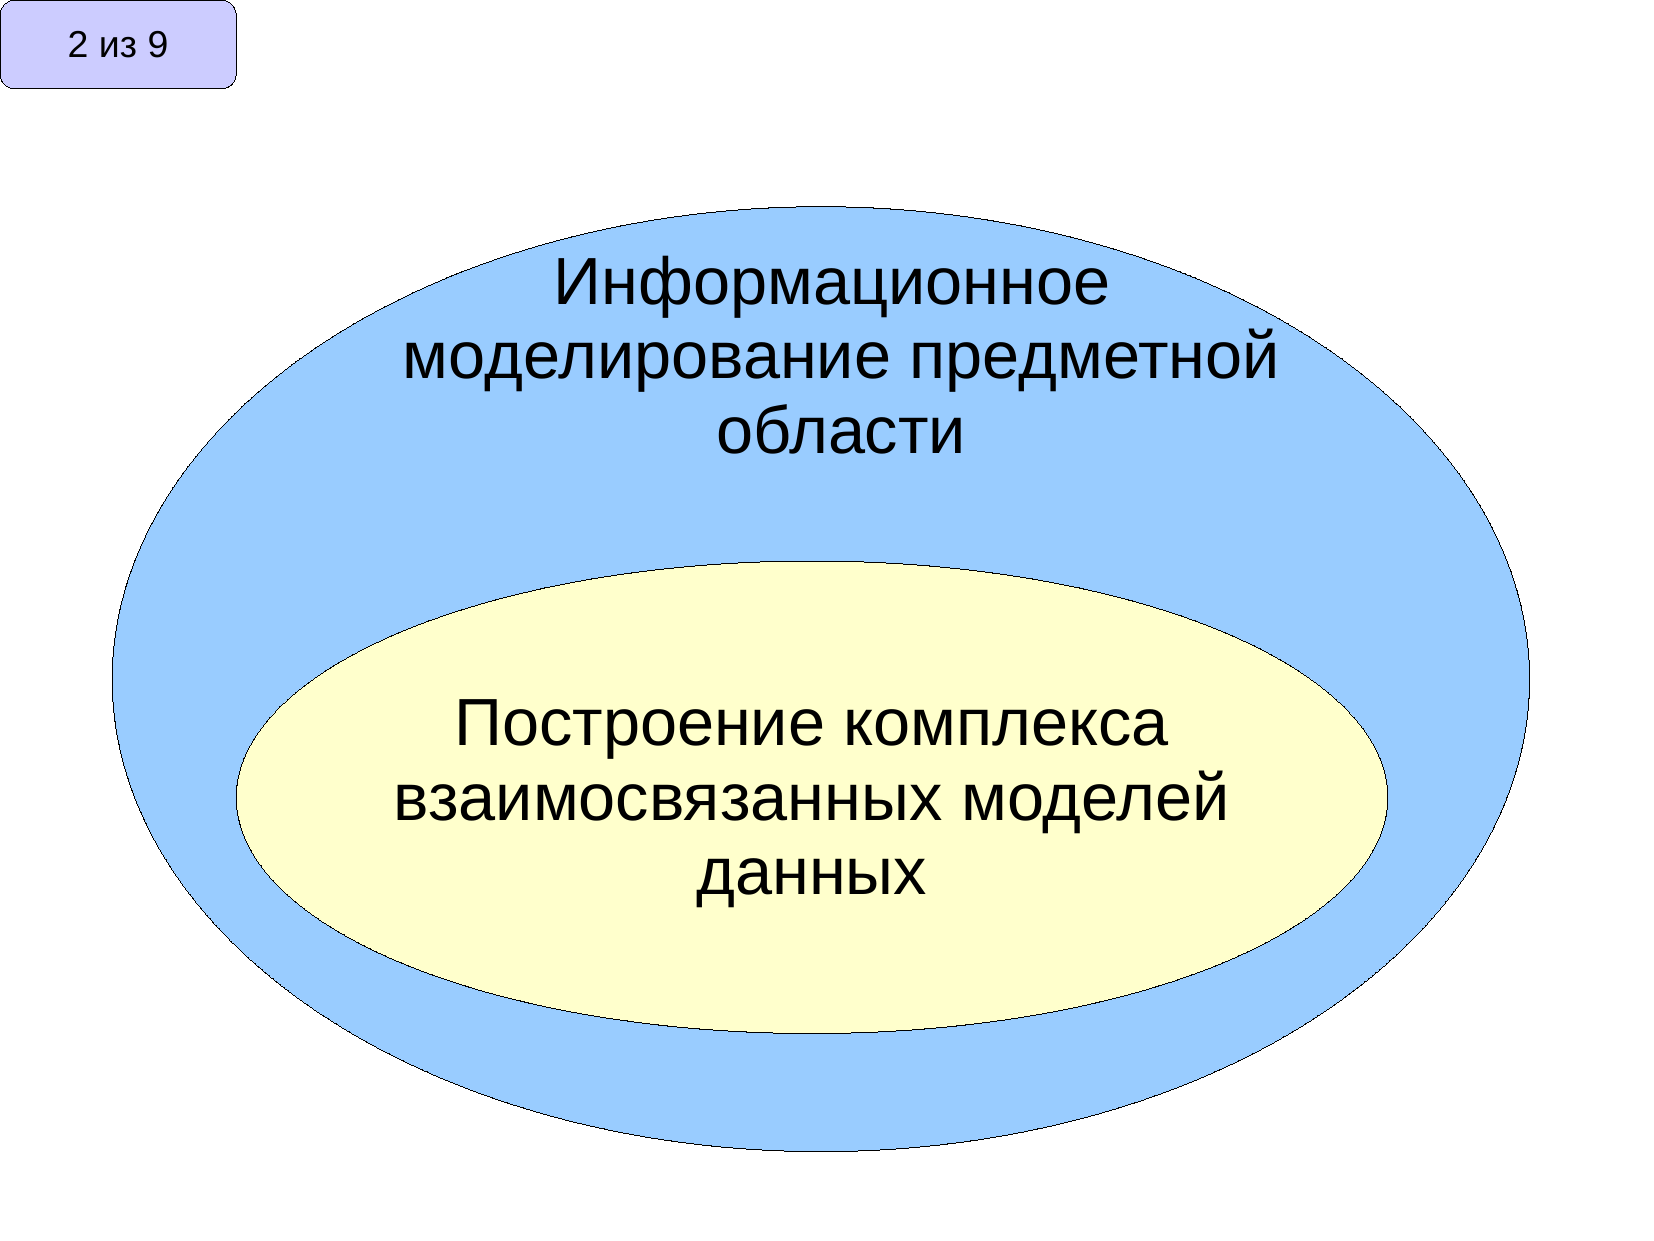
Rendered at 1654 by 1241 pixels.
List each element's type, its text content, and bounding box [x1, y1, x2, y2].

text_box [575, 206, 1067, 236]
text_box Построение комплекса взаимосвязанных моделей данных [236, 561, 1388, 1034]
text_box Информационное моделирование предметной области [177, 236, 1506, 476]
text_box 2 из 9 [0, 0, 237, 89]
text_box [112, 476, 1530, 1152]
